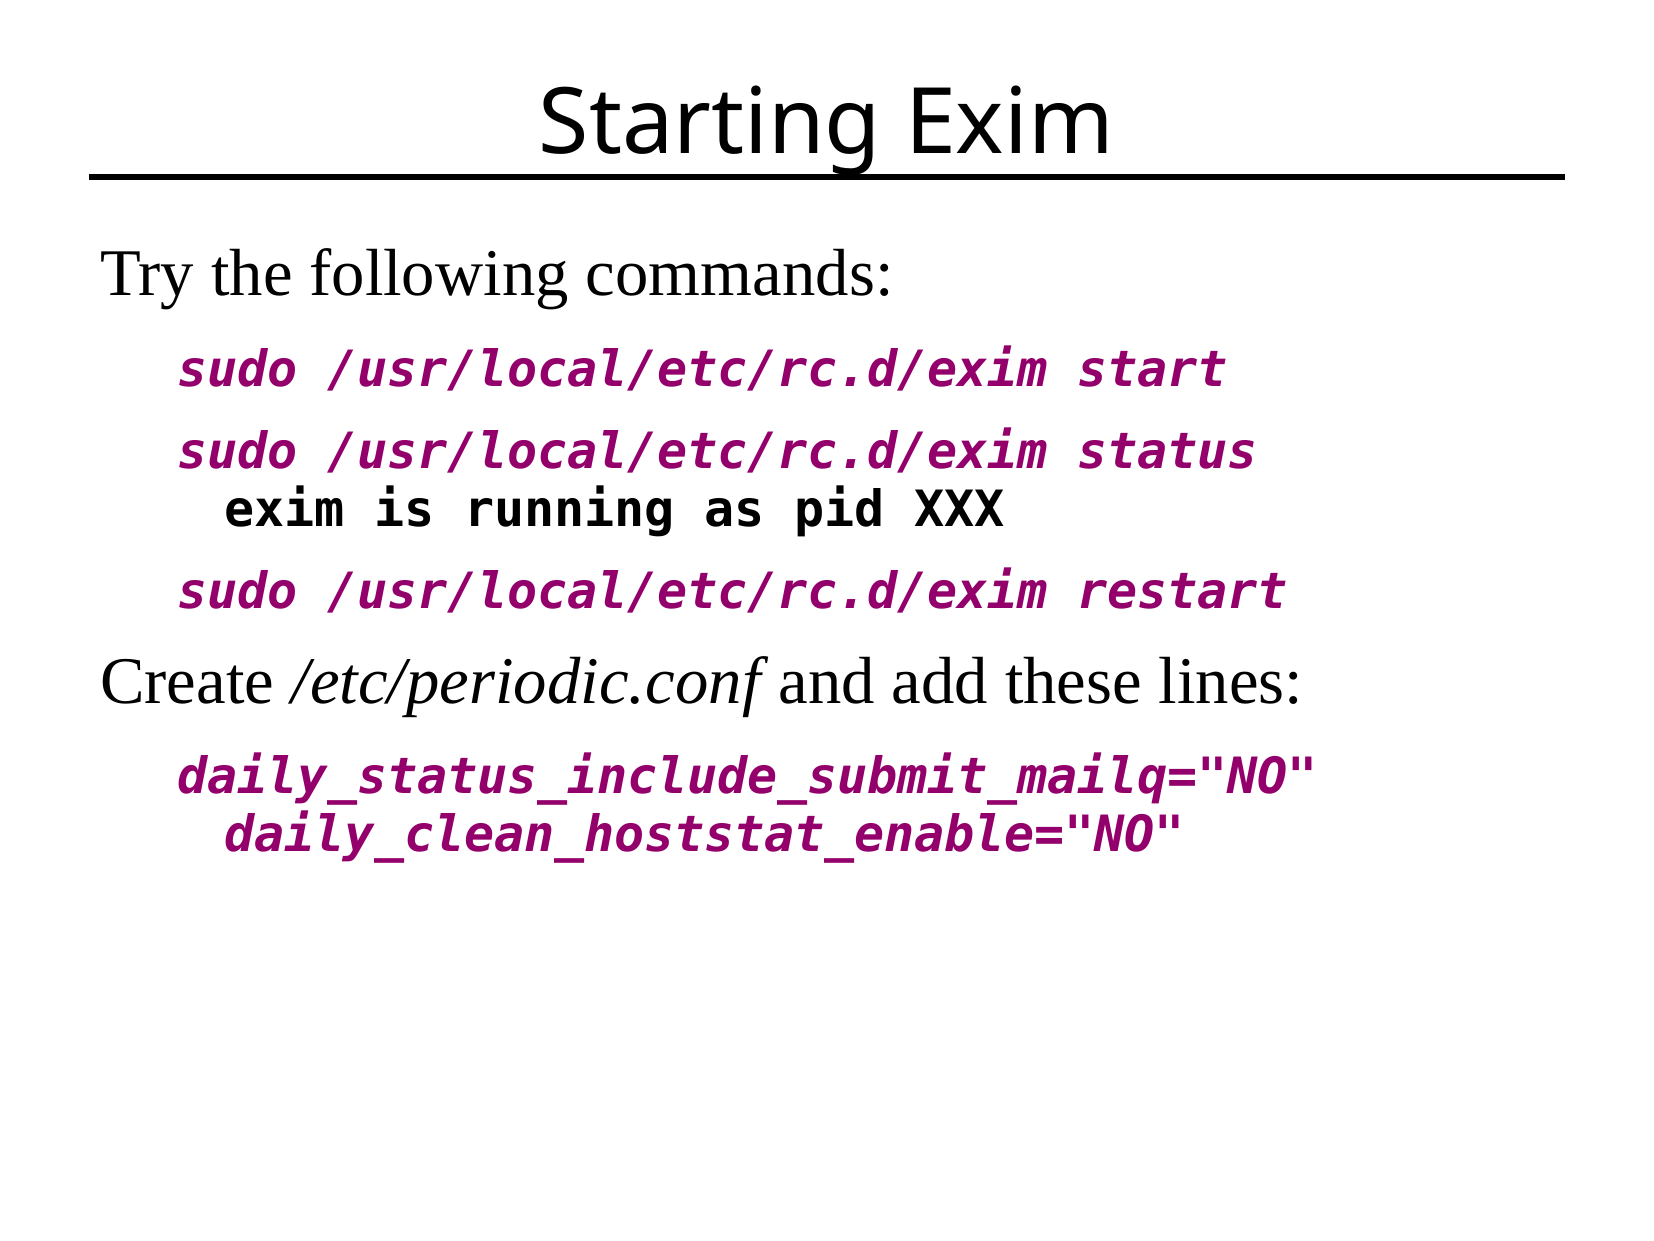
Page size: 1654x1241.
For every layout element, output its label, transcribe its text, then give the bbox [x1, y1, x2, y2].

title Starting Exim [82, 29, 1571, 207]
list Try the following commands: sudo /usr/local/etc/rc.d/exim start sudo /usr/local/etc/rc.d/exim status exim is running as pid XXX sudo /usr/local/etc/rc.d/exim restart Create /etc/periodic.conf and add these lines: daily_status_include_submit_mailq="NO" daily_clean_hoststat_enable="NO" [82, 236, 1571, 1123]
